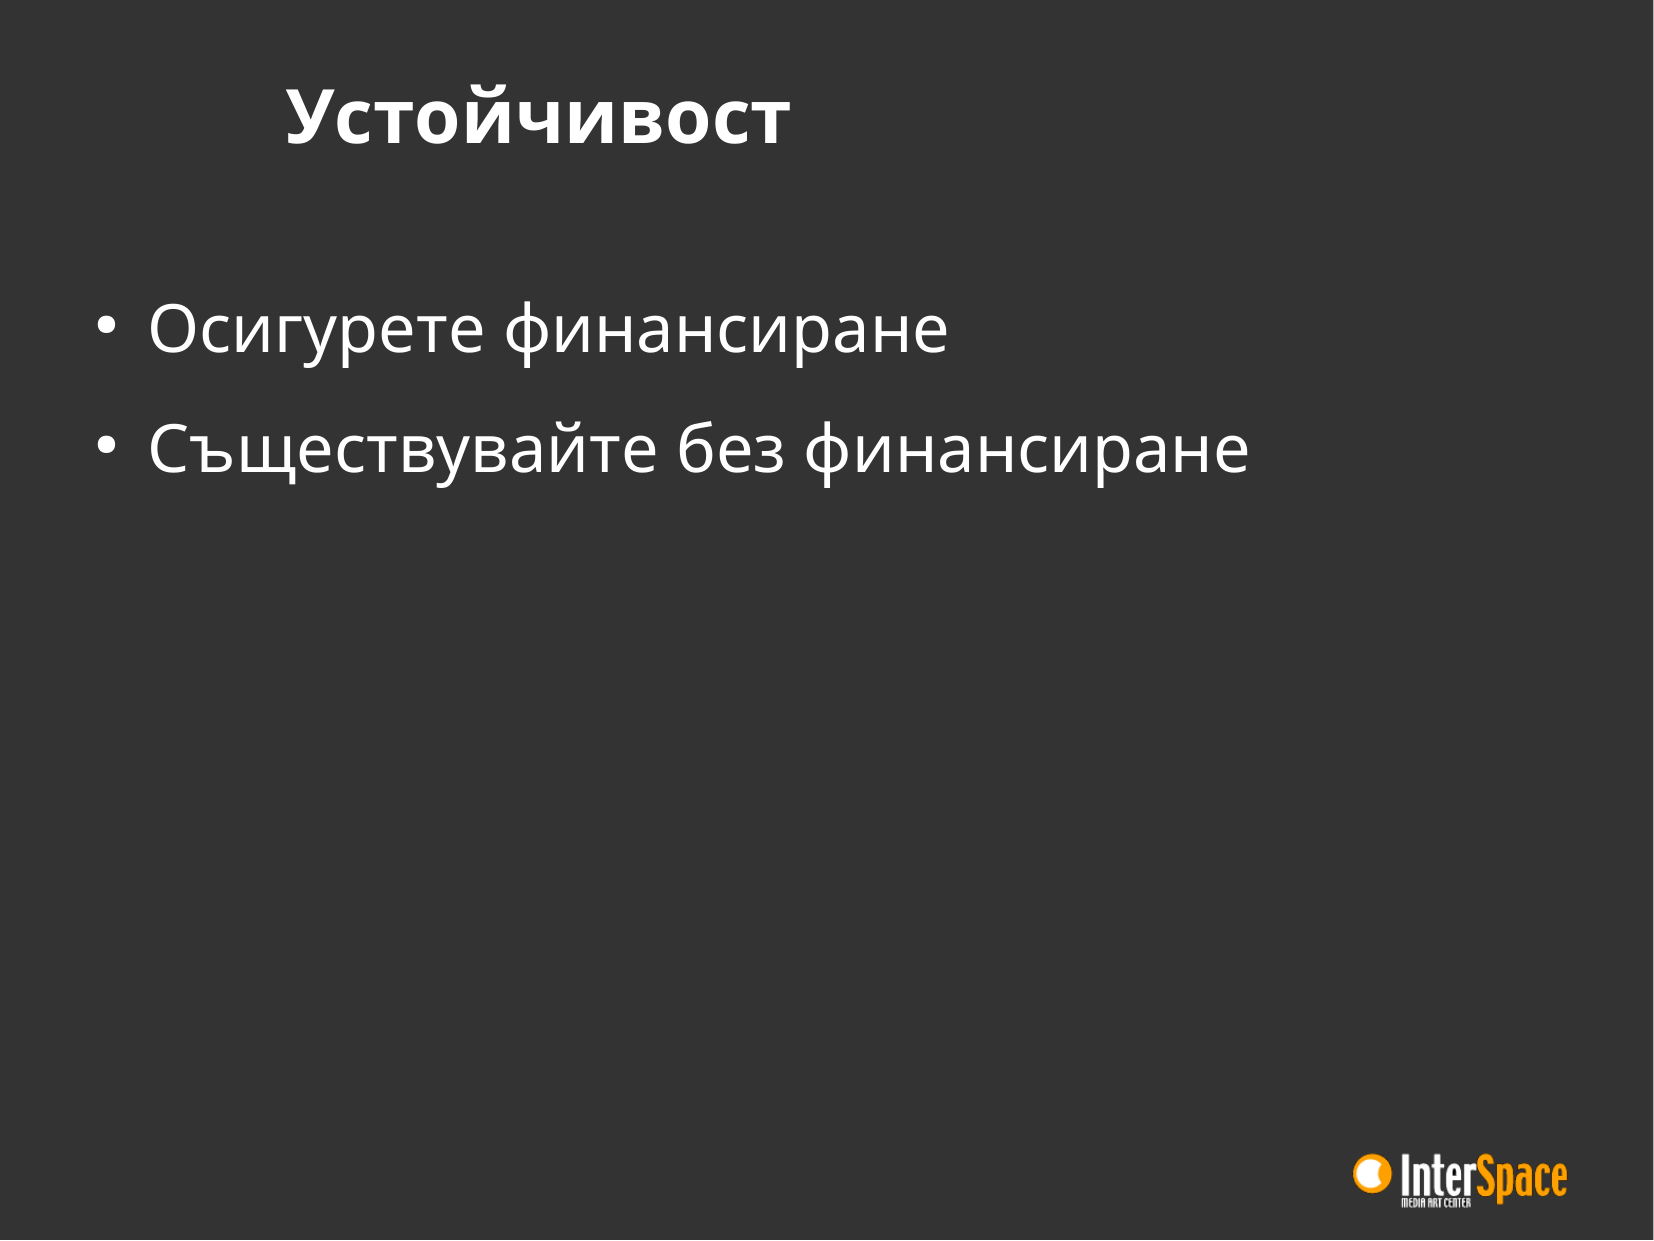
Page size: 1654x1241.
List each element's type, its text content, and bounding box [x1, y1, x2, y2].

title Устойчивост [0, 72, 1654, 157]
list Осигурете финансиране Съществувайте без финансиране [59, 280, 1577, 1241]
